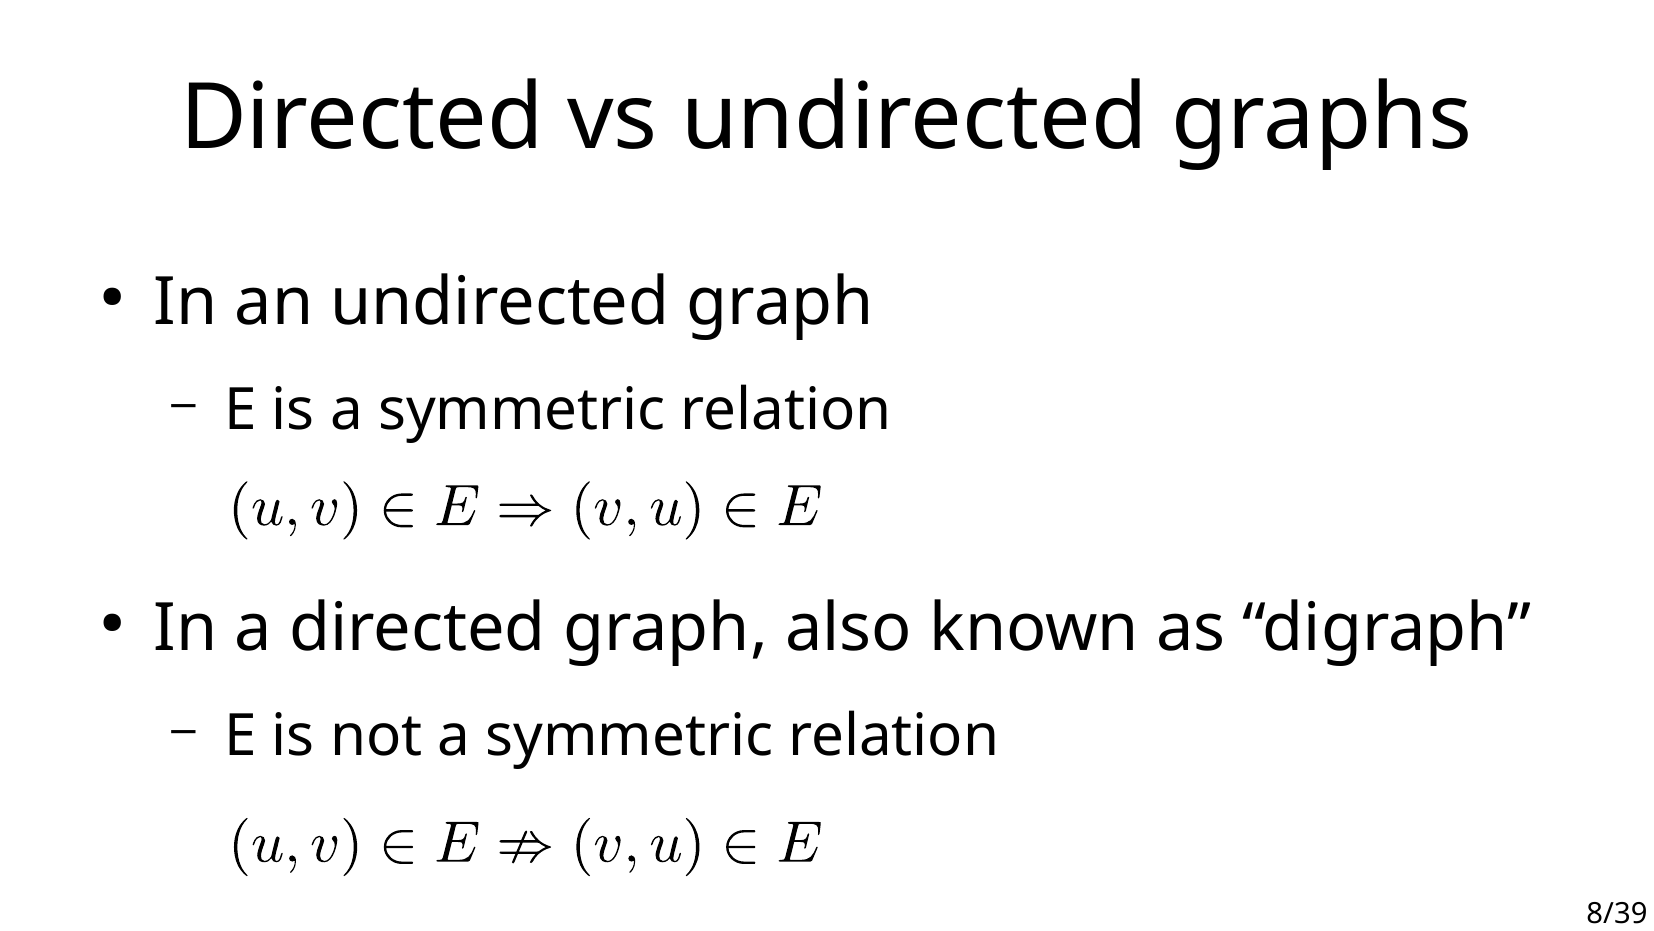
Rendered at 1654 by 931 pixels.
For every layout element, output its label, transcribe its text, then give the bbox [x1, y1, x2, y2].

text_box [228, 817, 823, 877]
title Directed vs undirected graphs [82, 1, 1571, 226]
text_box [228, 481, 823, 540]
list In an undirected graph E is a symmetric relation In a directed graph, also known as “digraph” E is not a symmetric relation [82, 253, 1571, 793]
